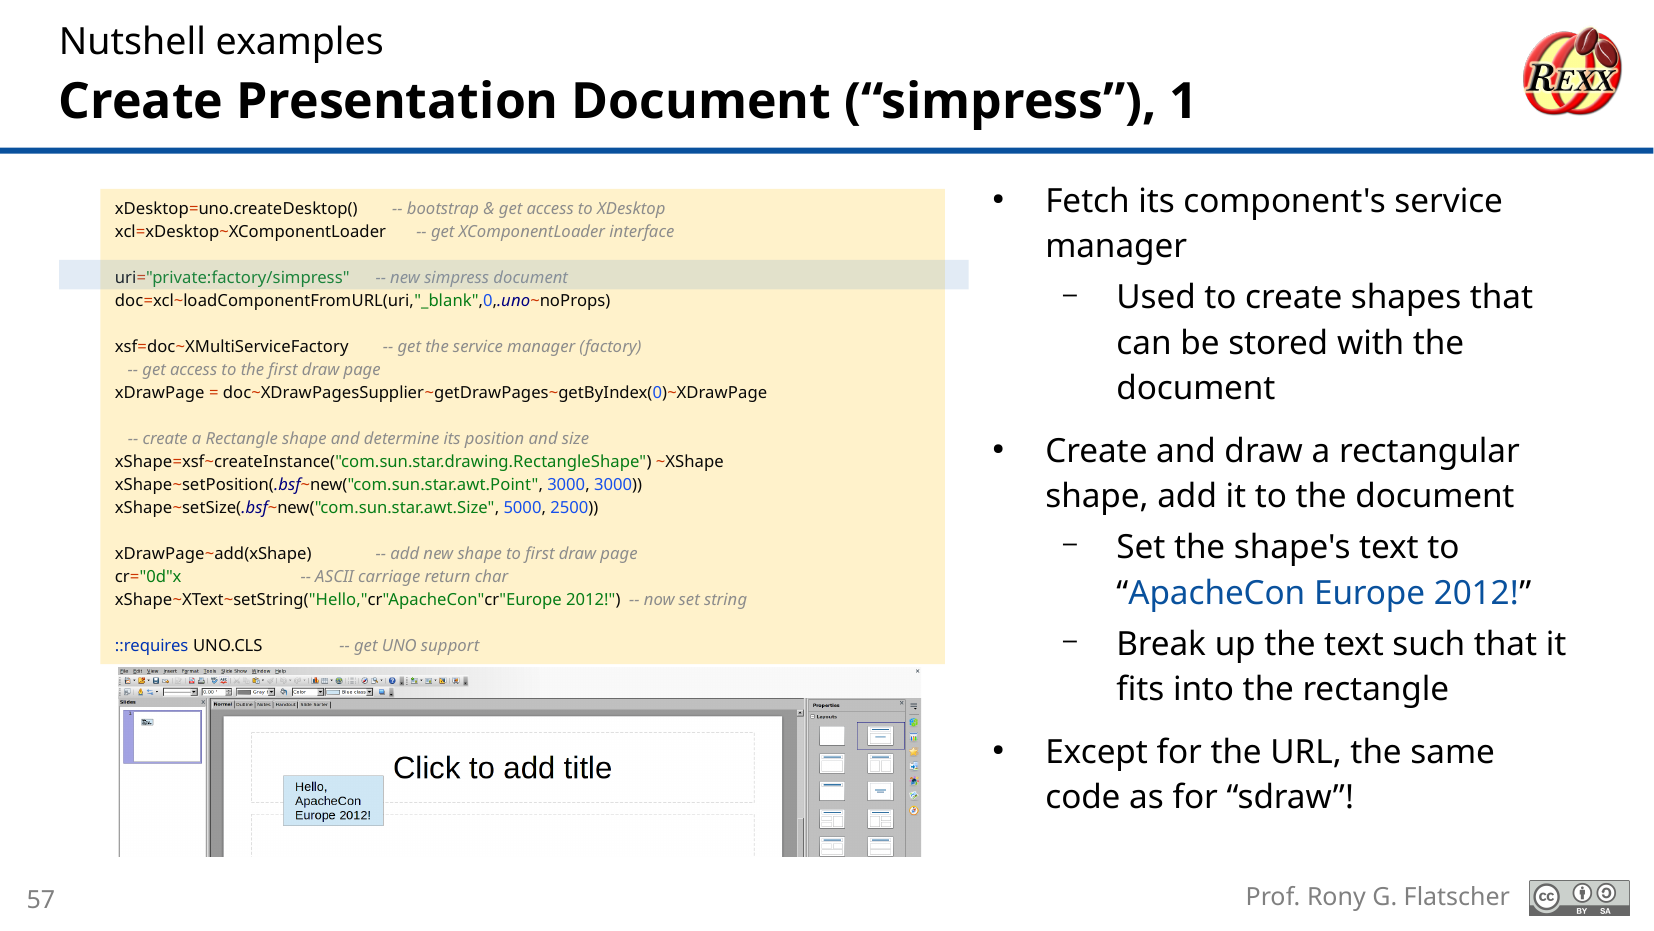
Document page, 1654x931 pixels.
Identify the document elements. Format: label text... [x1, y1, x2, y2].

list Fetch its component's service manager Used to create shapes that can be stored with the document Create and draw a rectangular shape, add it to the document Set the shape's text to “ApacheCon Europe 2012!” Break up the text such that it fits into the rectangle Except for the URL, the same code as for “sdraw”! [974, 177, 1577, 857]
picture [118, 667, 922, 857]
text_box xDesktop=uno.createDesktop() -- bootstrap & get access to XDesktop xcl=xDesktop~XComponentLoader -- get XComponentLoader interface uri="private:factory/simpress" -- new simpress document doc=xcl~loadComponentFromURL(uri,"_blank",0,.uno~noProps) xsf=doc~XMultiServiceFactory -- get the service manager (factory) -- get access to the first draw page xDrawPage = doc~XDrawPagesSupplier~getDrawPages~getByIndex(0)~XDrawPage -- create a Rectangle shape and determine its position and size xShape=xsf~createInstance("com.sun.star.drawing.RectangleShape") ~XShape xShape~setPosition(.bsf~new("com.sun.star.awt.Point", 3000, 3000)) xShape~setSize(.bsf~new("com.sun.star.awt.Size", 5000, 2500)) xDrawPage~add(xShape) -- add new shape to first draw page cr="0d"x -- ASCII carriage return char xShape~XText~setString("Hello,"cr"ApacheCon"cr"Europe 2012!") -- now set string ::requires UNO.CLS -- get UNO support [100, 290, 945, 639]
text_box xDesktop=uno.createDesktop() -- bootstrap & get access to XDesktop xcl=xDesktop~XComponentLoader -- get XComponentLoader interface uri="private:factory/simpress" -- new simpress document doc=xcl~loadComponentFromURL(uri,"_blank",0,.uno~noProps) xsf=doc~XMultiServiceFactory -- get the service manager (factory) -- get access to the first draw page xDrawPage = doc~XDrawPagesSupplier~getDrawPages~getByIndex(0)~XDrawPage -- create a Rectangle shape and determine its position and size xShape=xsf~createInstance("com.sun.star.drawing.RectangleShape") ~XShape xShape~setPosition(.bsf~new("com.sun.star.awt.Point", 3000, 3000)) xShape~setSize(.bsf~new("com.sun.star.awt.Size", 5000, 2500)) xDrawPage~add(xShape) -- add new shape to first draw page cr="0d"x -- ASCII carriage return char xShape~XText~setString("Hello,"cr"ApacheCon"cr"Europe 2012!") -- now set string ::requires UNO.CLS -- get UNO support [100, 188, 945, 259]
title Nutshell examples Create Presentation Document (“simpress”), 1 [0, 0, 1625, 148]
text_box [59, 259, 969, 290]
